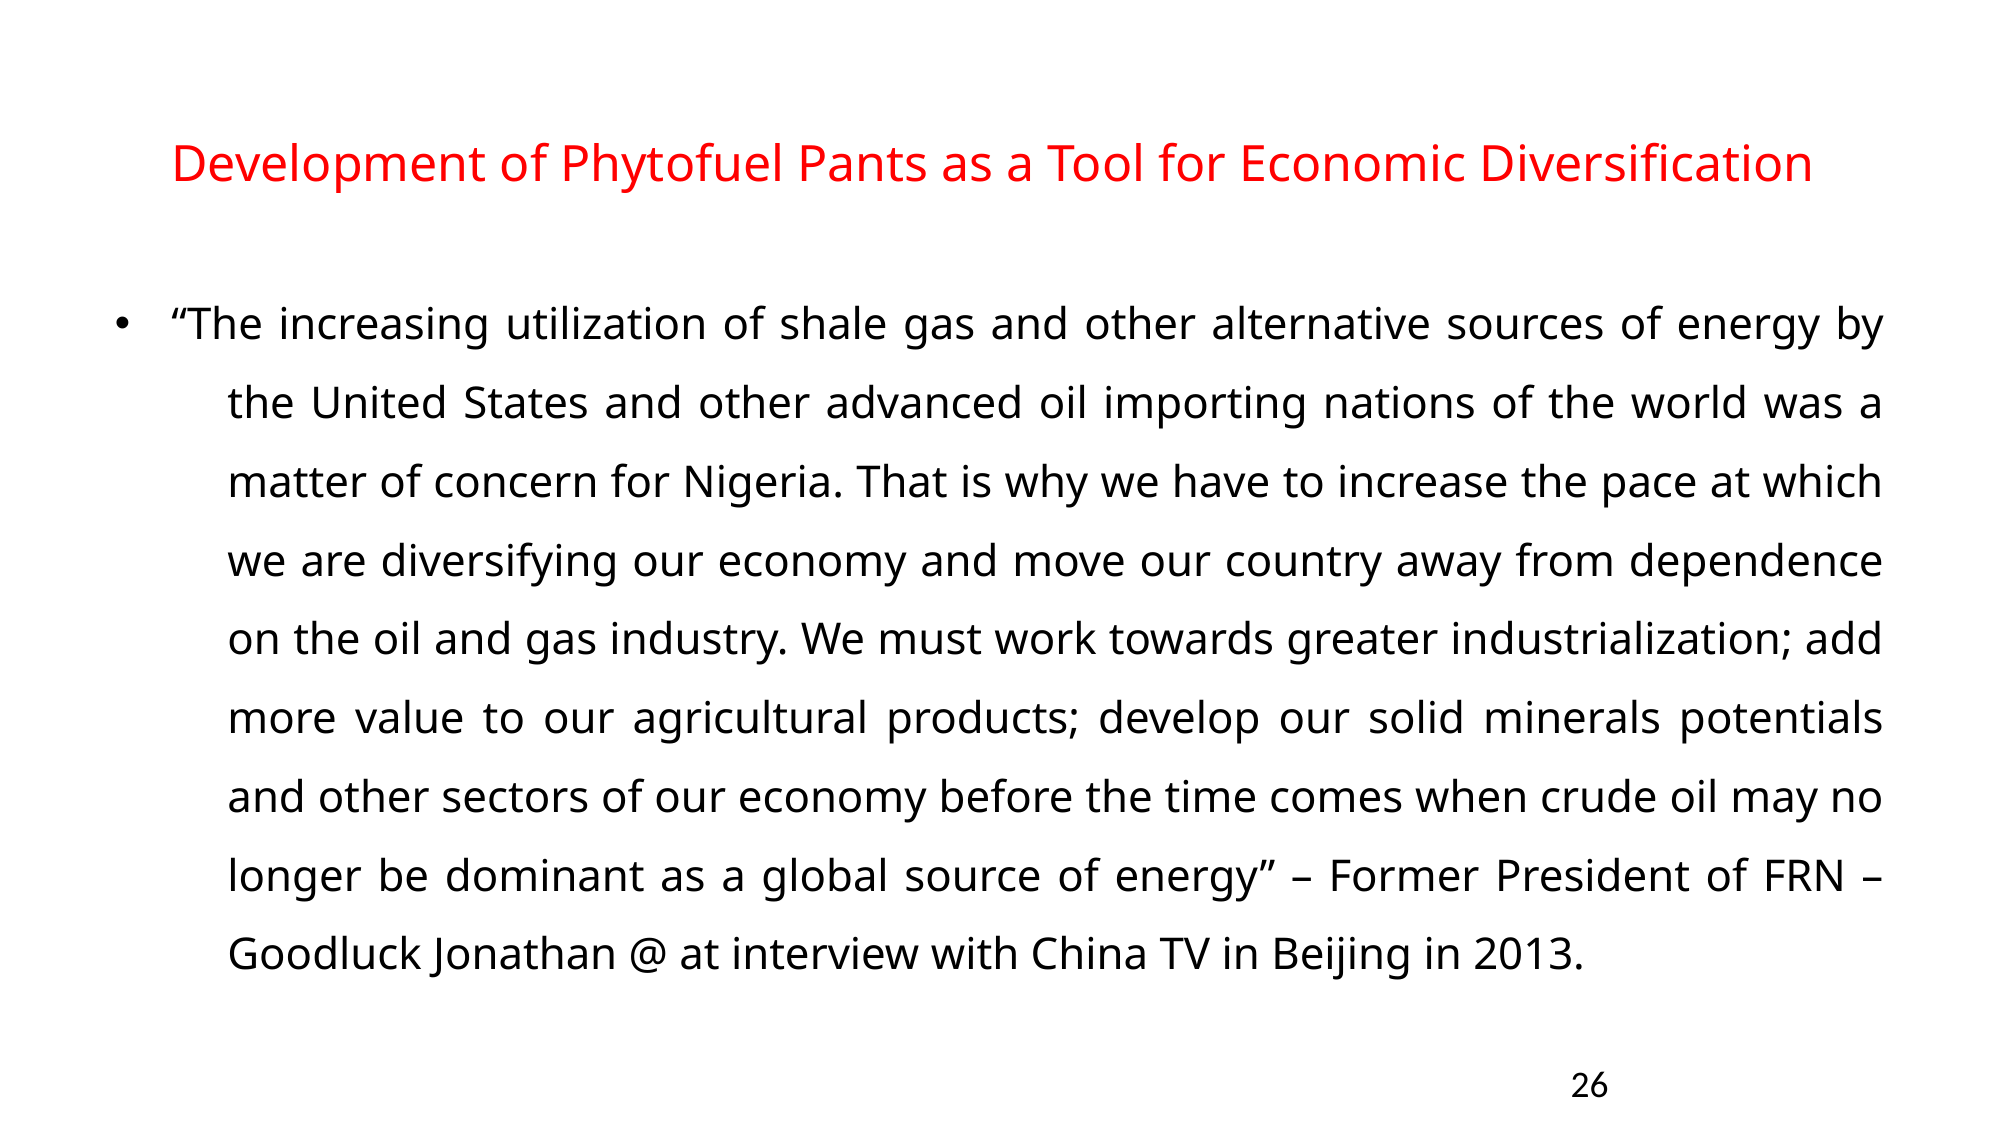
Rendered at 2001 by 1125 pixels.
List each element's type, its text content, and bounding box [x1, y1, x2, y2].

list “The increasing utilization of shale gas and other alternative sources of energy by the United States and other advanced oil importing nations of the world was a matter of concern for Nigeria. That is why we have to increase the pace at which we are diversifying our economy and move our country away from dependence on the oil and gas industry. We must work towards greater industrialization; add more value to our agricultural products; develop our solid minerals potentials and other sectors of our economy before the time comes when crude oil may no longer be dominant as a global source of energy” – Former President of FRN – Goodluck Jonathan @ at interview with China TV in Beijing in 2013. [99, 262, 1900, 1090]
title Development of Phytofuel Pants as a Tool for Economic Diversification [99, 45, 1900, 233]
text_box [1555, 1052, 1973, 1125]
